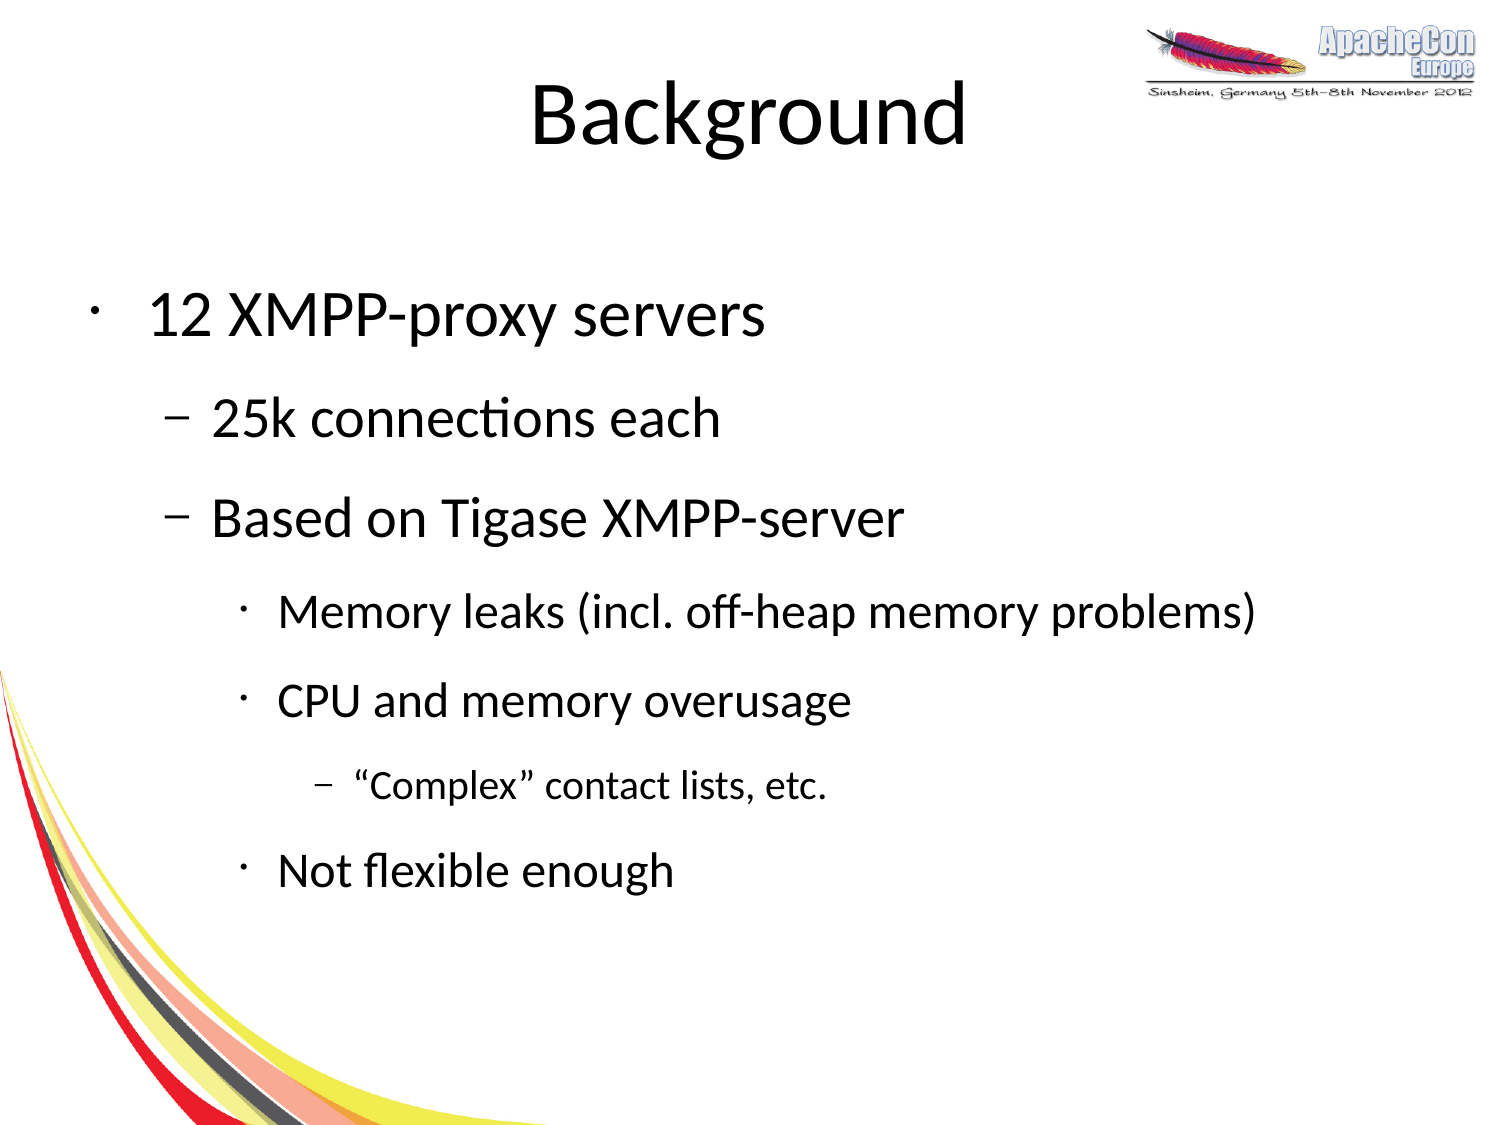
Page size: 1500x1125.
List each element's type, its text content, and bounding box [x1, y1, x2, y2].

list 12 XMPP-proxy servers 25k connections each Based on Tigase XMPP-server Memory leaks (incl. off-heap memory problems) CPU and memory overusage “Complex” contact lists, etc. Not flexible enough [75, 262, 1425, 1005]
title Background [75, 45, 1425, 233]
picture [0, 0, 1500, 1125]
